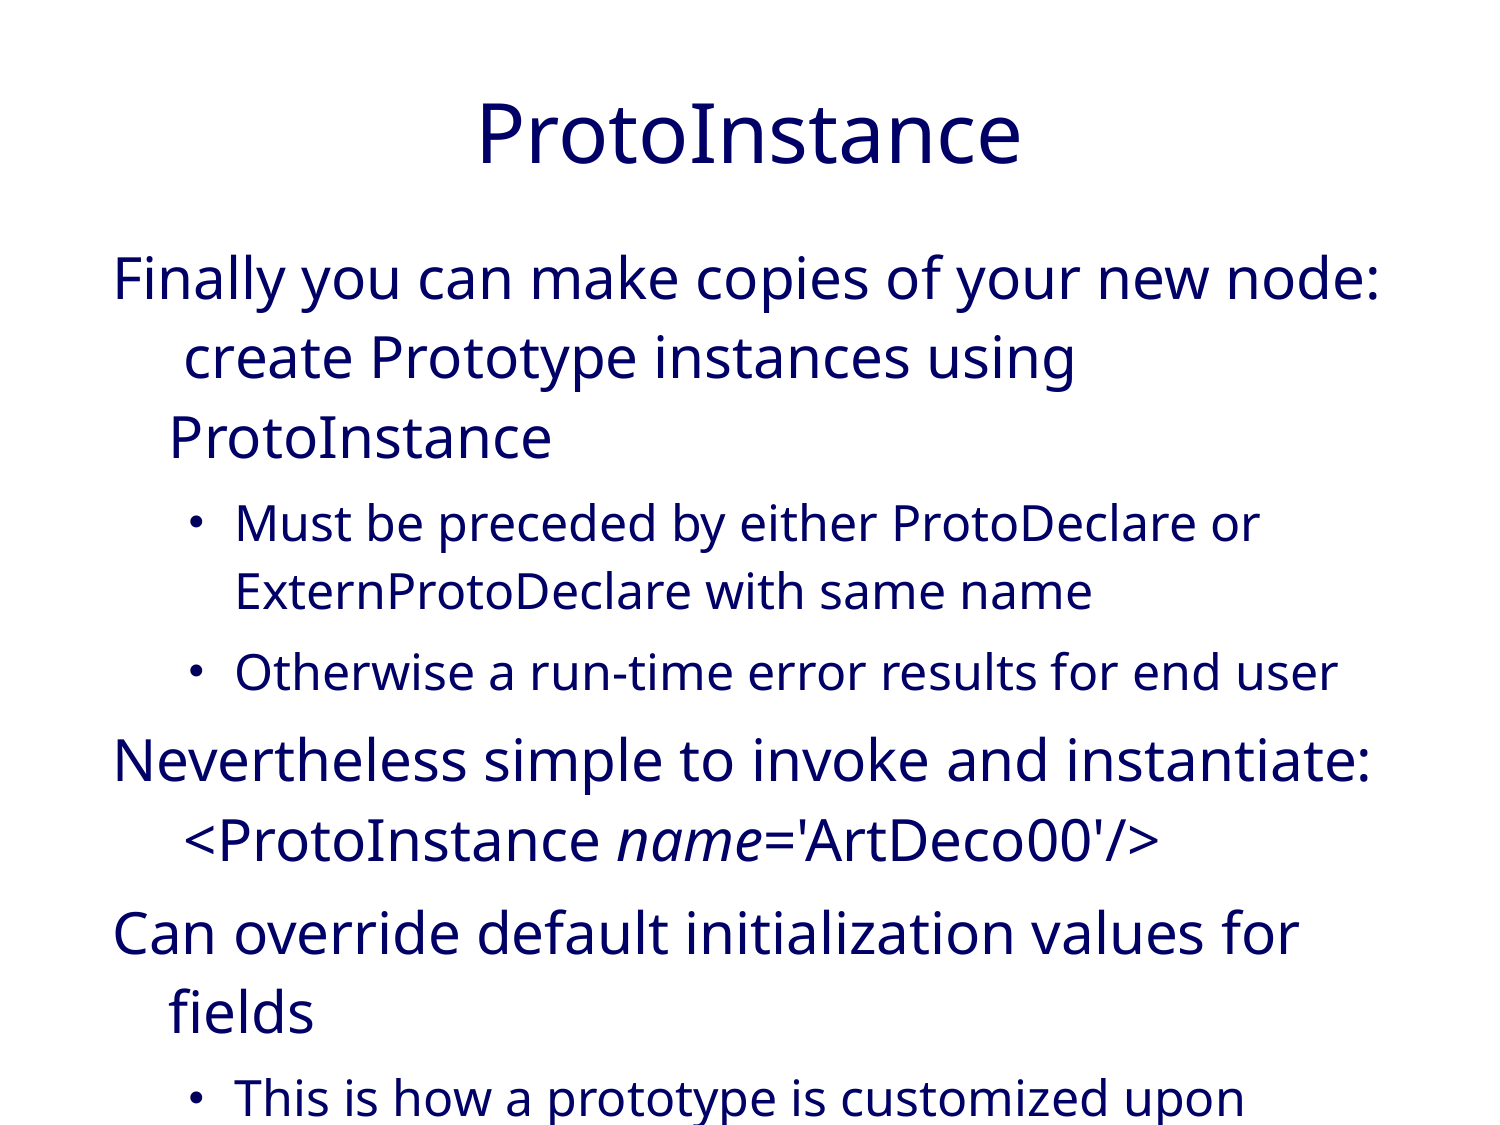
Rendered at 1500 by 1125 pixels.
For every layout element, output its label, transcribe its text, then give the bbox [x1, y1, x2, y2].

title ProtoInstance [112, 44, 1388, 218]
list Finally you can make copies of your new node: create Prototype instances using ProtoInstance Must be preceded by either ProtoDeclare or ExternProtoDeclare with same name Otherwise a run-time error results for end user Nevertheless simple to invoke and instantiate: <ProtoInstance name='ArtDeco00'/> Can override default initialization values for fields This is how a prototype is customized upon creation <fieldValue name='someField' value='someValue'/> Can also initialize child nodes, if any [112, 237, 1388, 1125]
